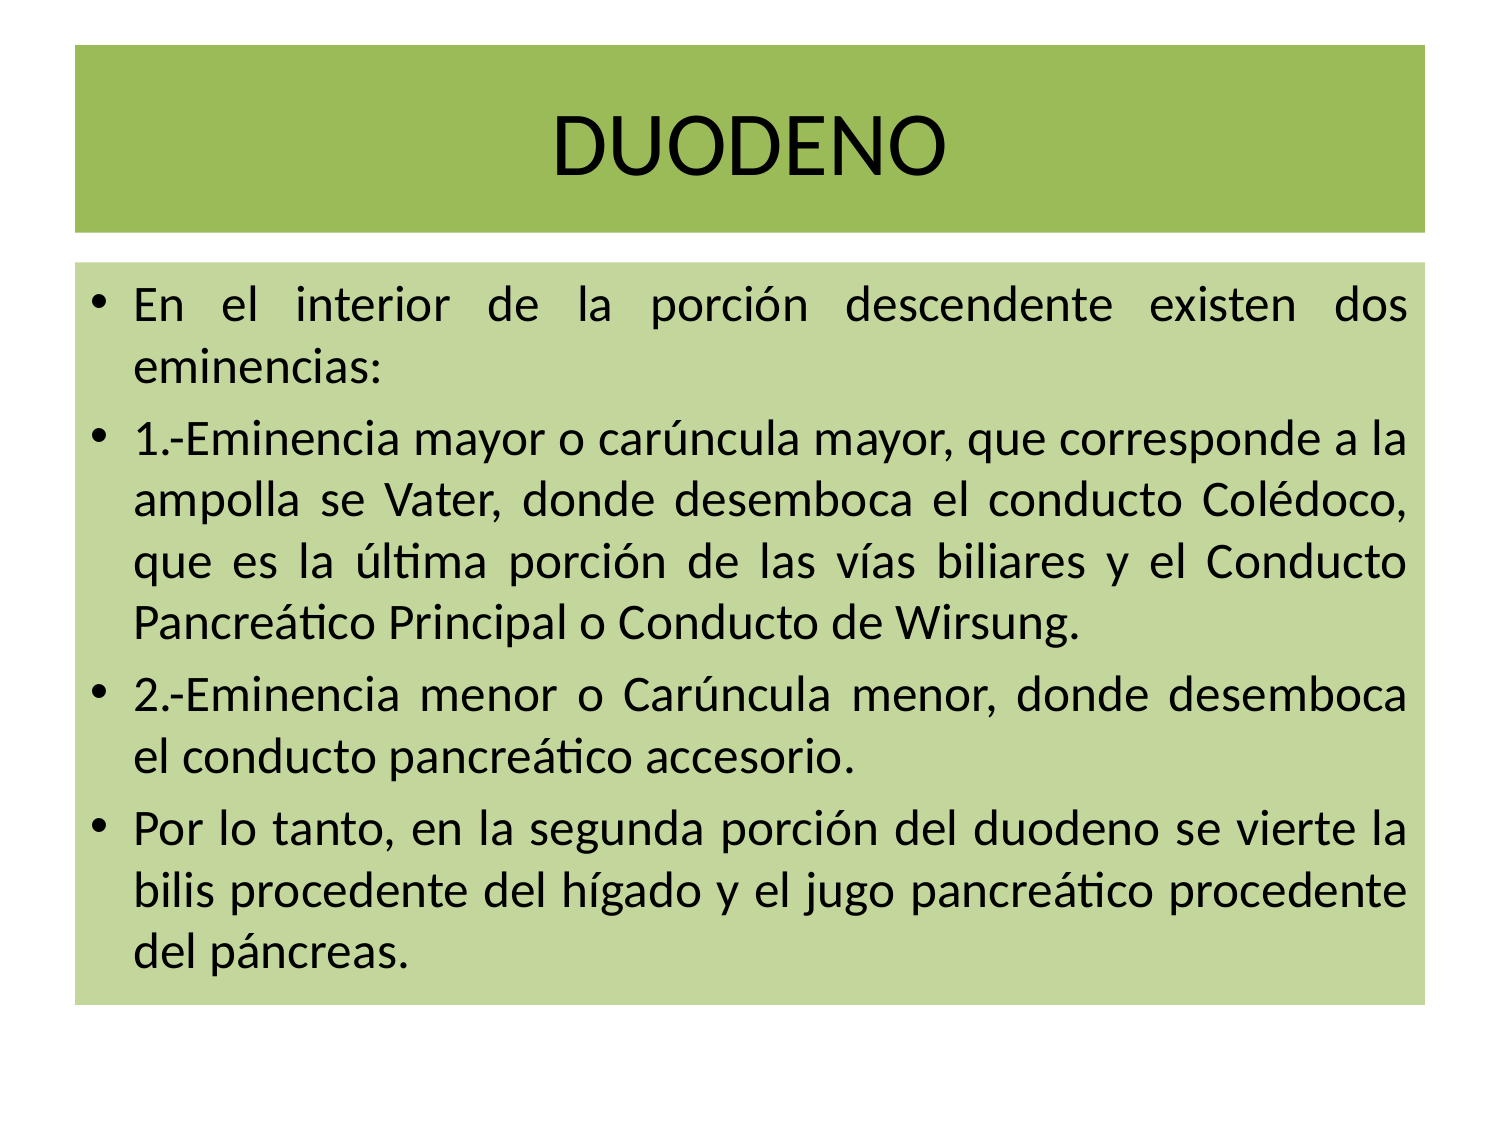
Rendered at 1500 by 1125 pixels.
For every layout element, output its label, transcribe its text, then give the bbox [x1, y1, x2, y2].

title DUODENO [75, 45, 1425, 233]
list En el interior de la porción descendente existen dos eminencias: 1.-Eminencia mayor o carúncula mayor, que corresponde a la ampolla se Vater, donde desemboca el conducto Colédoco, que es la última porción de las vías biliares y el Conducto Pancreático Principal o Conducto de Wirsung. 2.-Eminencia menor o Carúncula menor, donde desemboca el conducto pancreático accesorio. Por lo tanto, en la segunda porción del duodeno se vierte la bilis procedente del hígado y el jugo pancreático procedente del páncreas. [75, 262, 1425, 1005]
